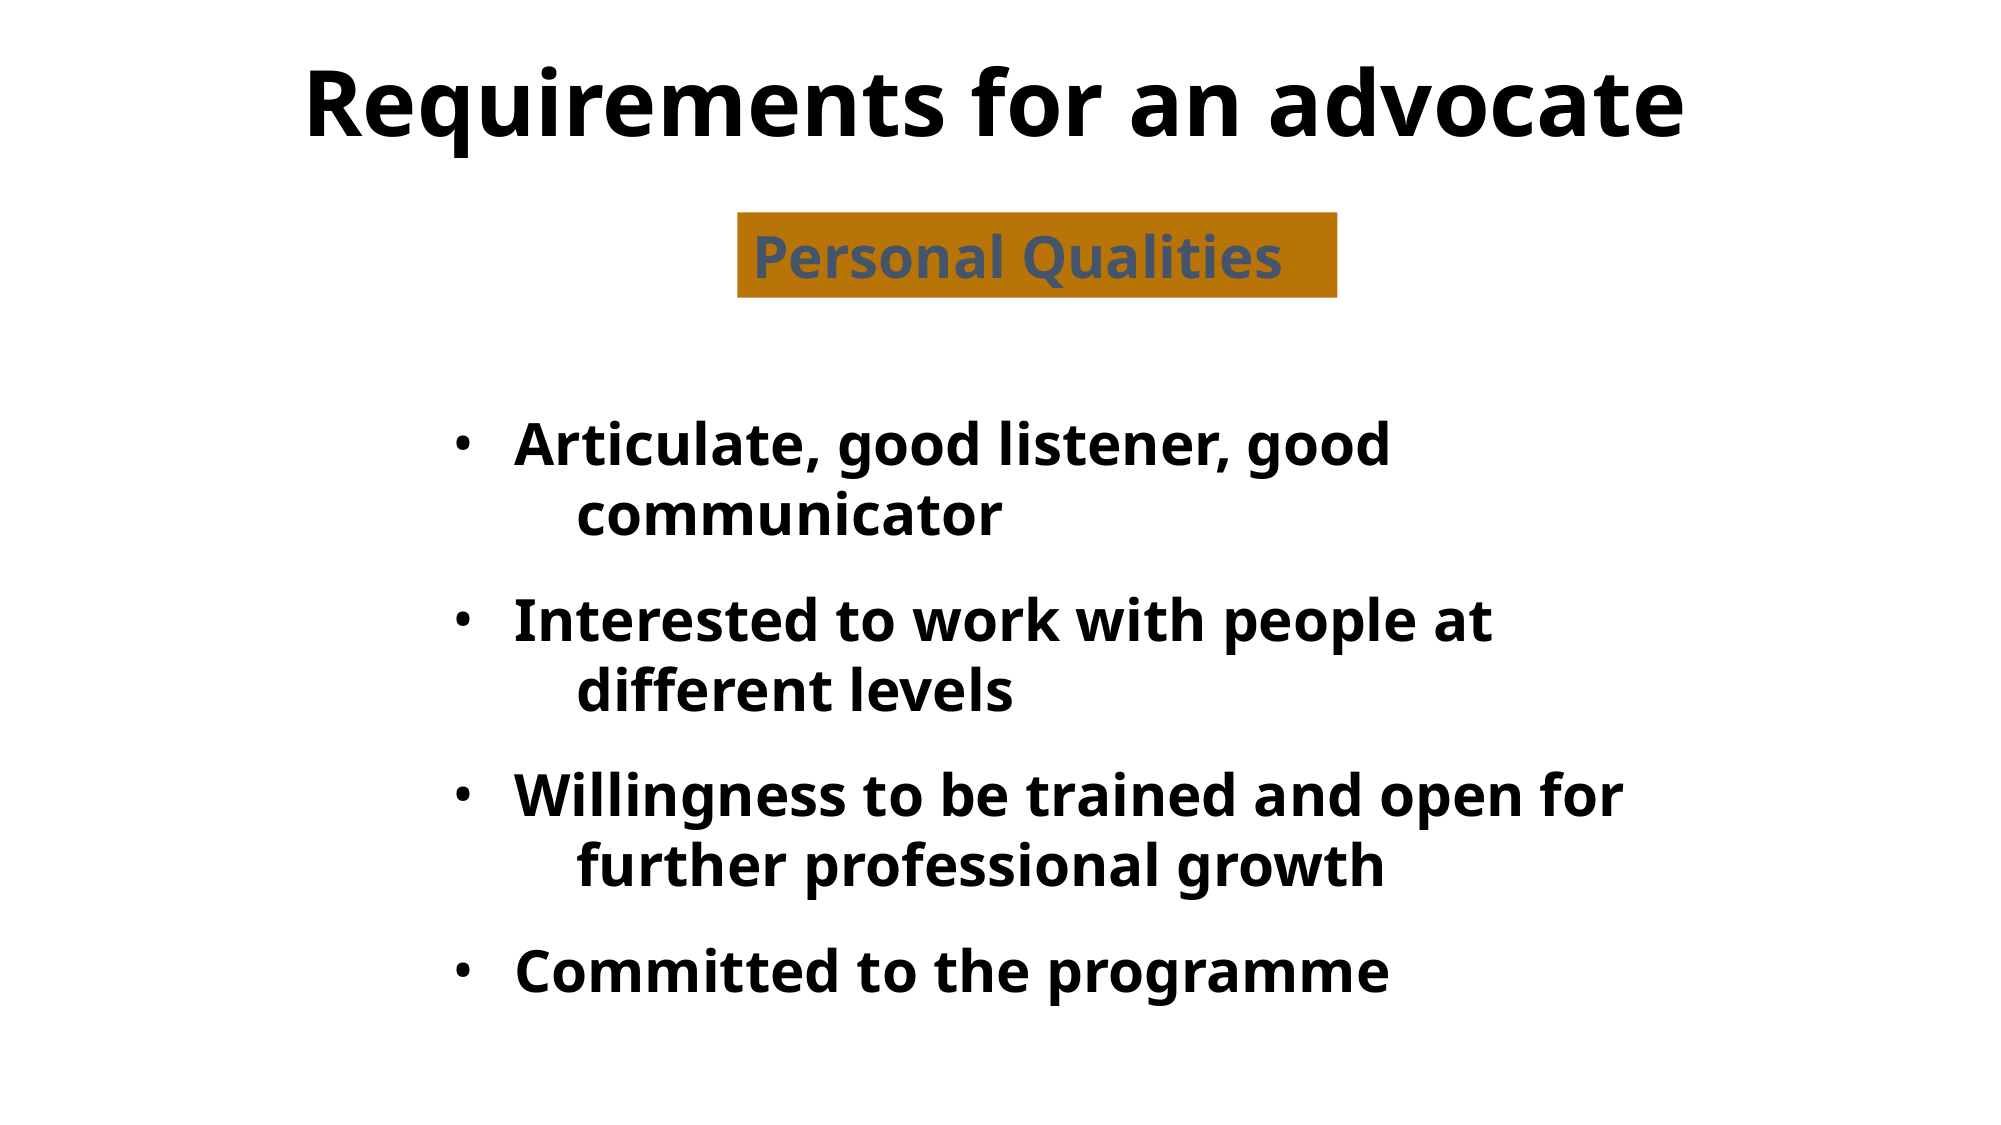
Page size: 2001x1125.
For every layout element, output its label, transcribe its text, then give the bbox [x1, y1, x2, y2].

title Requirements for an advocate [287, 37, 1825, 175]
text_box Articulate, good listener, good communicator Interested to work with people at different levels Willingness to be trained and open for further professional growth Committed to the programme [437, 399, 1713, 1011]
text_box Personal Qualities [737, 212, 1338, 298]
